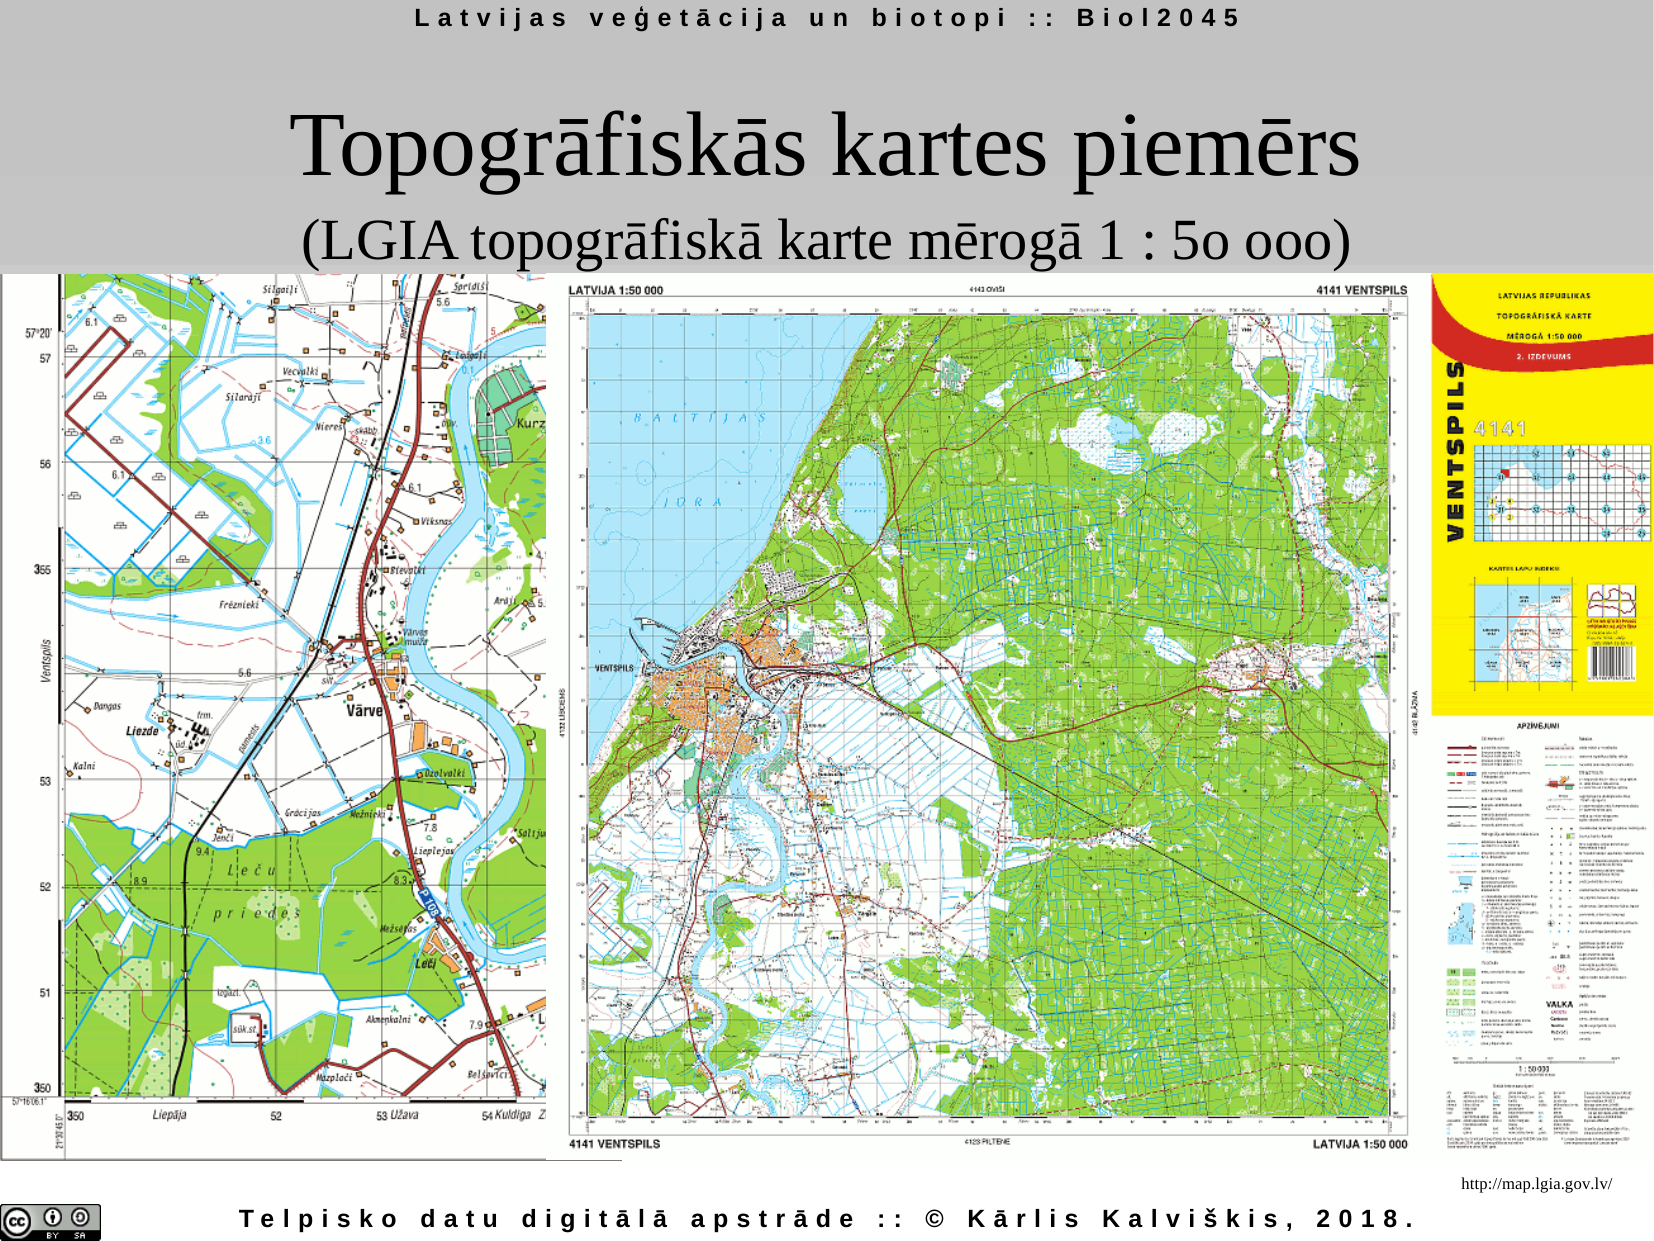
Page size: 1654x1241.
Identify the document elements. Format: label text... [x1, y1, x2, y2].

text_box http://map.lgia.gov.lv/ [1462, 1174, 1613, 1193]
title Topogrāfiskās kartes piemērs (LGIA topogrāfiskā karte mērogā 1 : 5o ooo) [29, 49, 1625, 296]
picture [0, 0, 1654, 1241]
